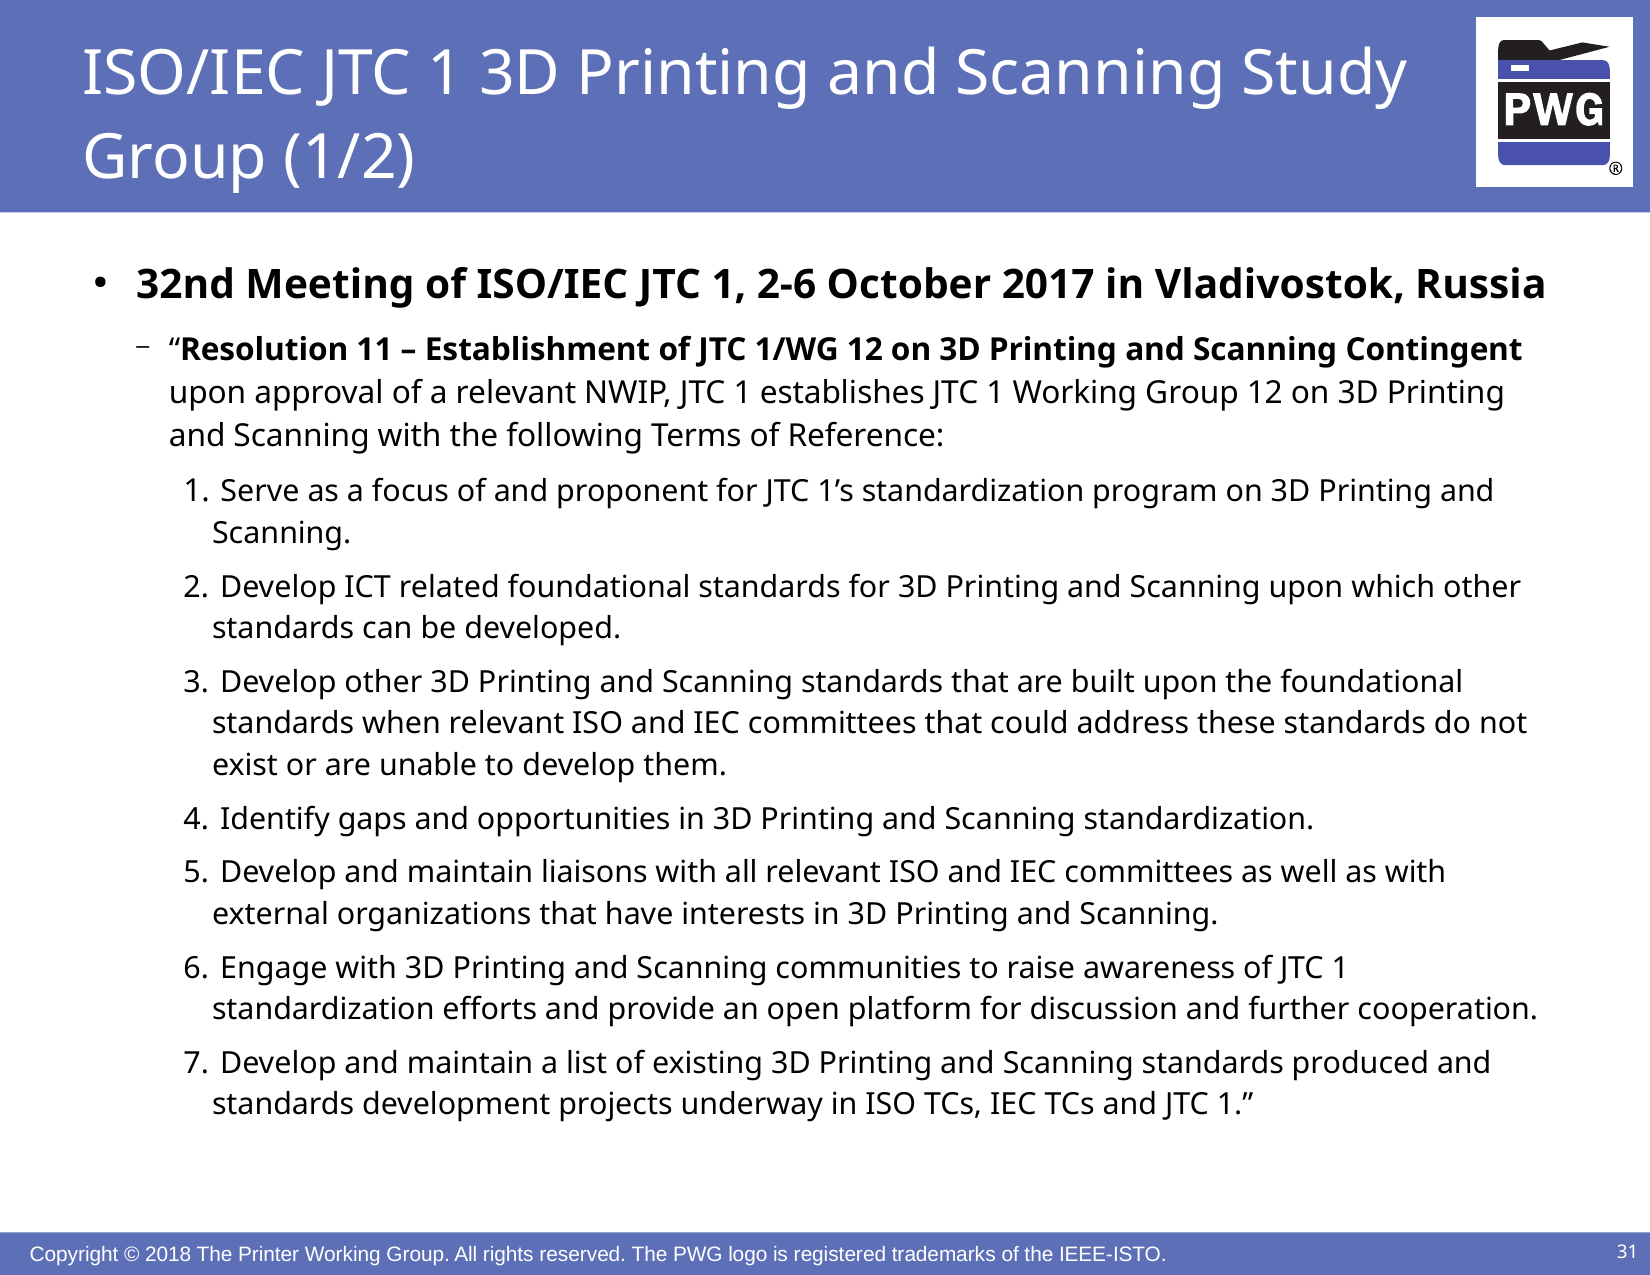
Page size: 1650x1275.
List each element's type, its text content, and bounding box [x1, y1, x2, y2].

title ISO/IEC JTC 1 3D Printing and Scanning Study Group (1/2) [82, 8, 1449, 198]
list 32nd Meeting of ISO/IEC JTC 1, 2-6 October 2017 in Vladivostok, Russia “Resolution 11 – Establishment of JTC 1/WG 12 on 3D Printing and Scanning Contingent upon approval of a relevant NWIP, JTC 1 establishes JTC 1 Working Group 12 on 3D Printing and Scanning with the following Terms of Reference: Serve as a focus of and proponent for JTC 1’s standardization program on 3D Printing and Scanning. Develop ICT related foundational standards for 3D Printing and Scanning upon which other standards can be developed. Develop other 3D Printing and Scanning standards that are built upon the foundational standards when relevant ISO and IEC committees that could address these standards do not exist or are unable to develop them. Identify gaps and opportunities in 3D Printing and Scanning standardization. Develop and maintain liaisons with all relevant ISO and IEC committees as well as with external organizations that have interests in 3D Printing and Scanning. Engage with 3D Printing and Scanning communities to raise awareness of JTC 1 standardization efforts and provide an open platform for discussion and further cooperation. Develop and maintain a list of existing 3D Printing and Scanning standards produced and standards development projects underway in ISO TCs, IEC TCs and JTC 1.” [82, 254, 1568, 1201]
